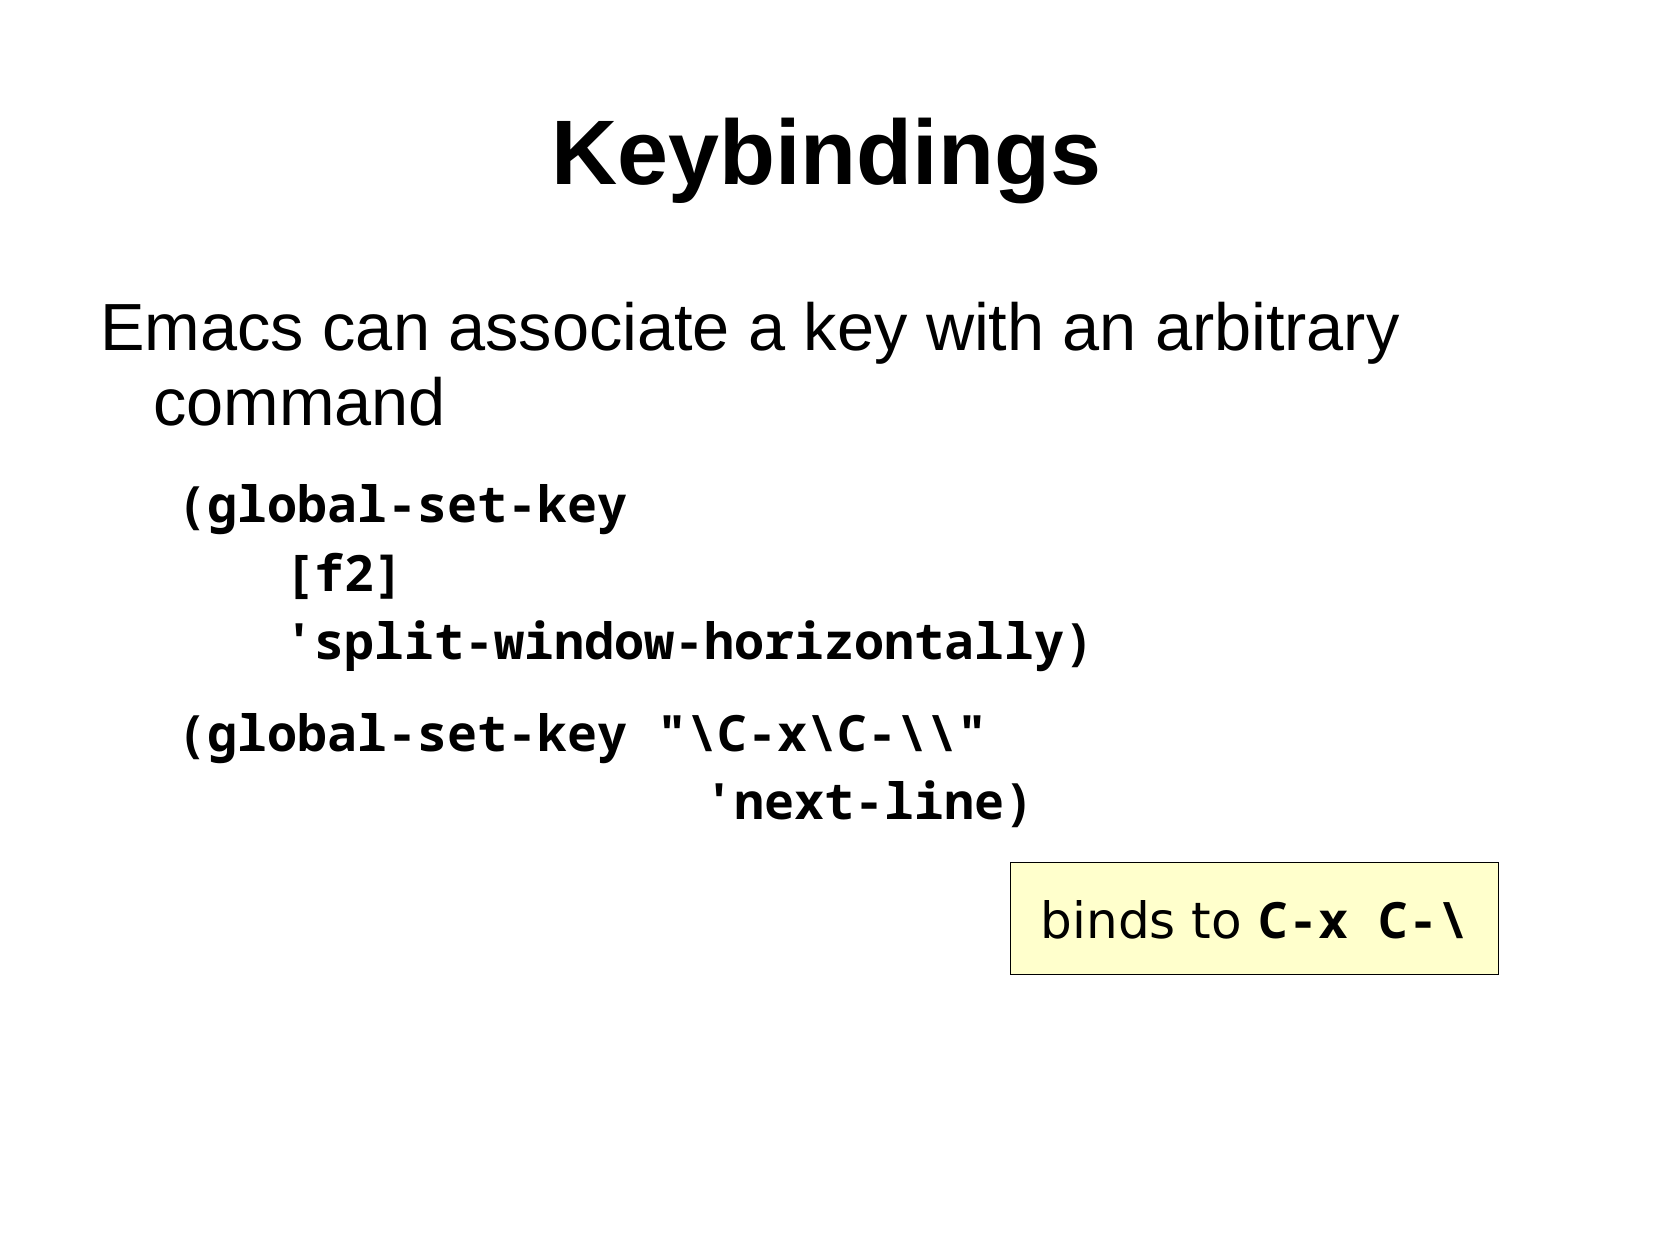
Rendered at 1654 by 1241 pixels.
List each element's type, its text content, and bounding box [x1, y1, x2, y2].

list Emacs can associate a key with an arbitrary command (global-set-key [f2] 'split-window-horizontally) (global-set-key "\C-x\C-\\" 'next-line) [82, 290, 1571, 1094]
text_box binds to C-x C-\ [1010, 862, 1499, 975]
title Keybindings [82, 56, 1571, 250]
